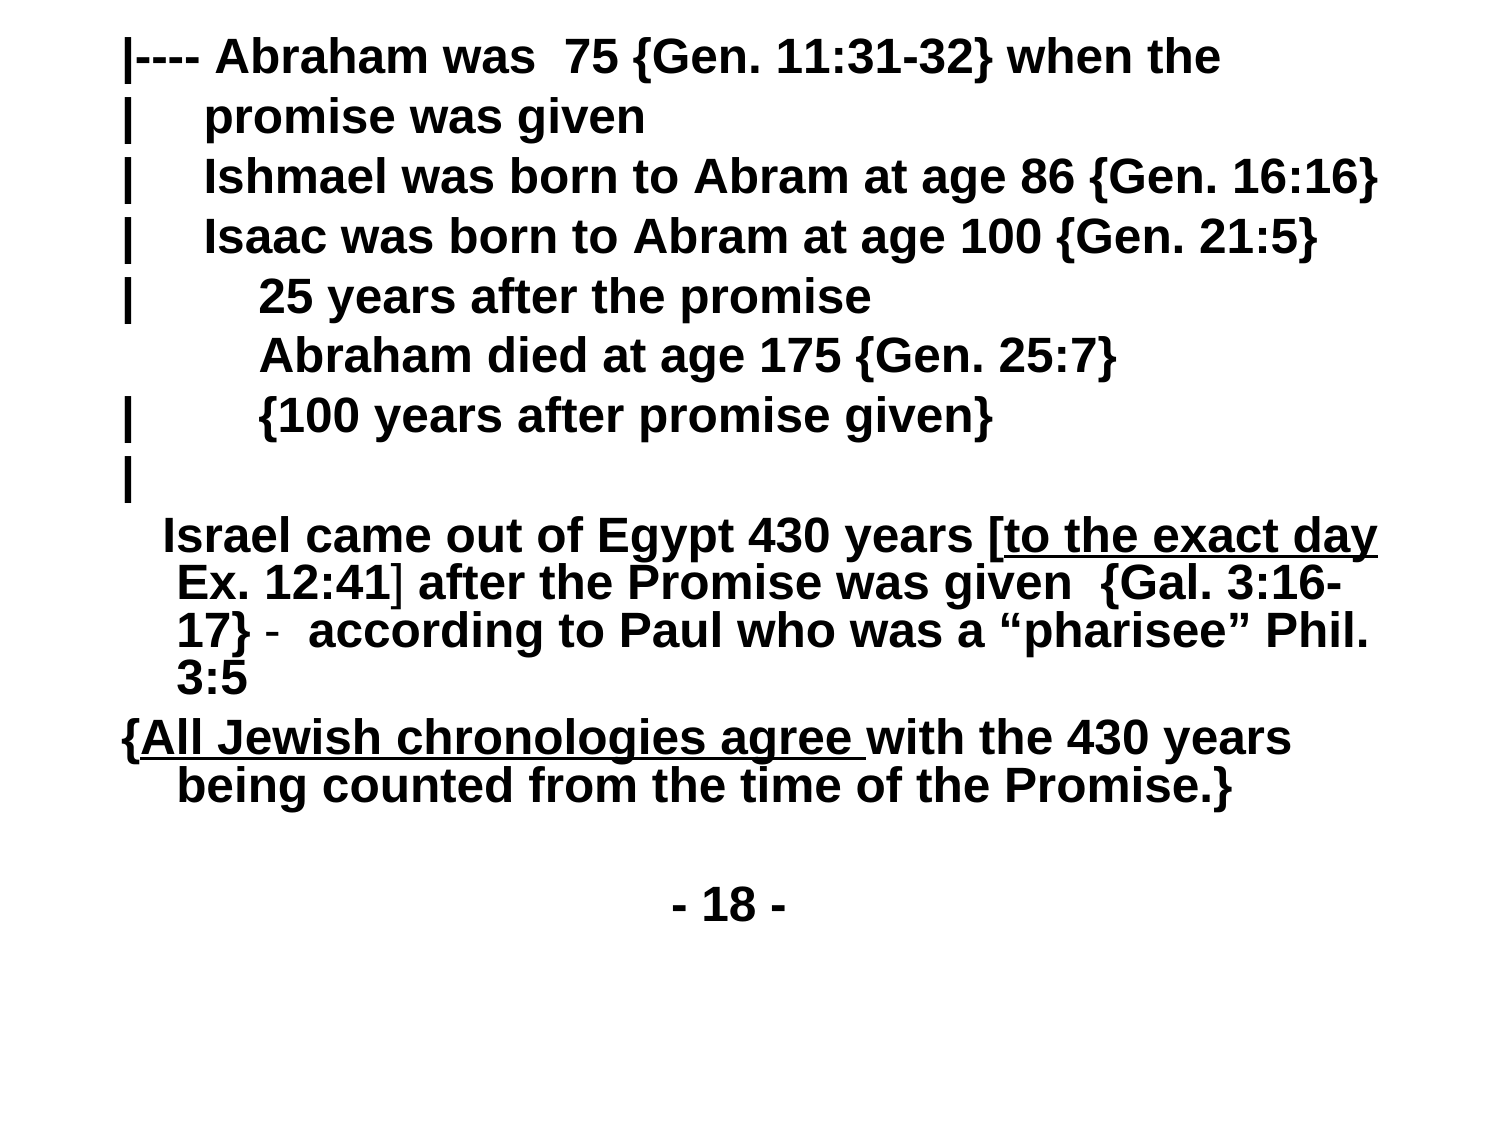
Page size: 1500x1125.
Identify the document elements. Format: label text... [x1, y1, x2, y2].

list |---- Abraham was 75 {Gen. 11:31-32} when the | promise was given | Ishmael was born to Abram at age 86 {Gen. 16:16} | Isaac was born to Abram at age 100 {Gen. 21:5} | 25 years after the promise Abraham died at age 175 {Gen. 25:7} | {100 years after promise given} | Israel came out of Egypt 430 years [to the exact day Ex. 12:41] after the Promise was given {Gal. 3:16-17} - according to Paul who was a “pharisee” Phil. 3:5 {All Jewish chronologies agree with the 430 years being counted from the time of the Promise.} - 18 - [50, 28, 1401, 986]
